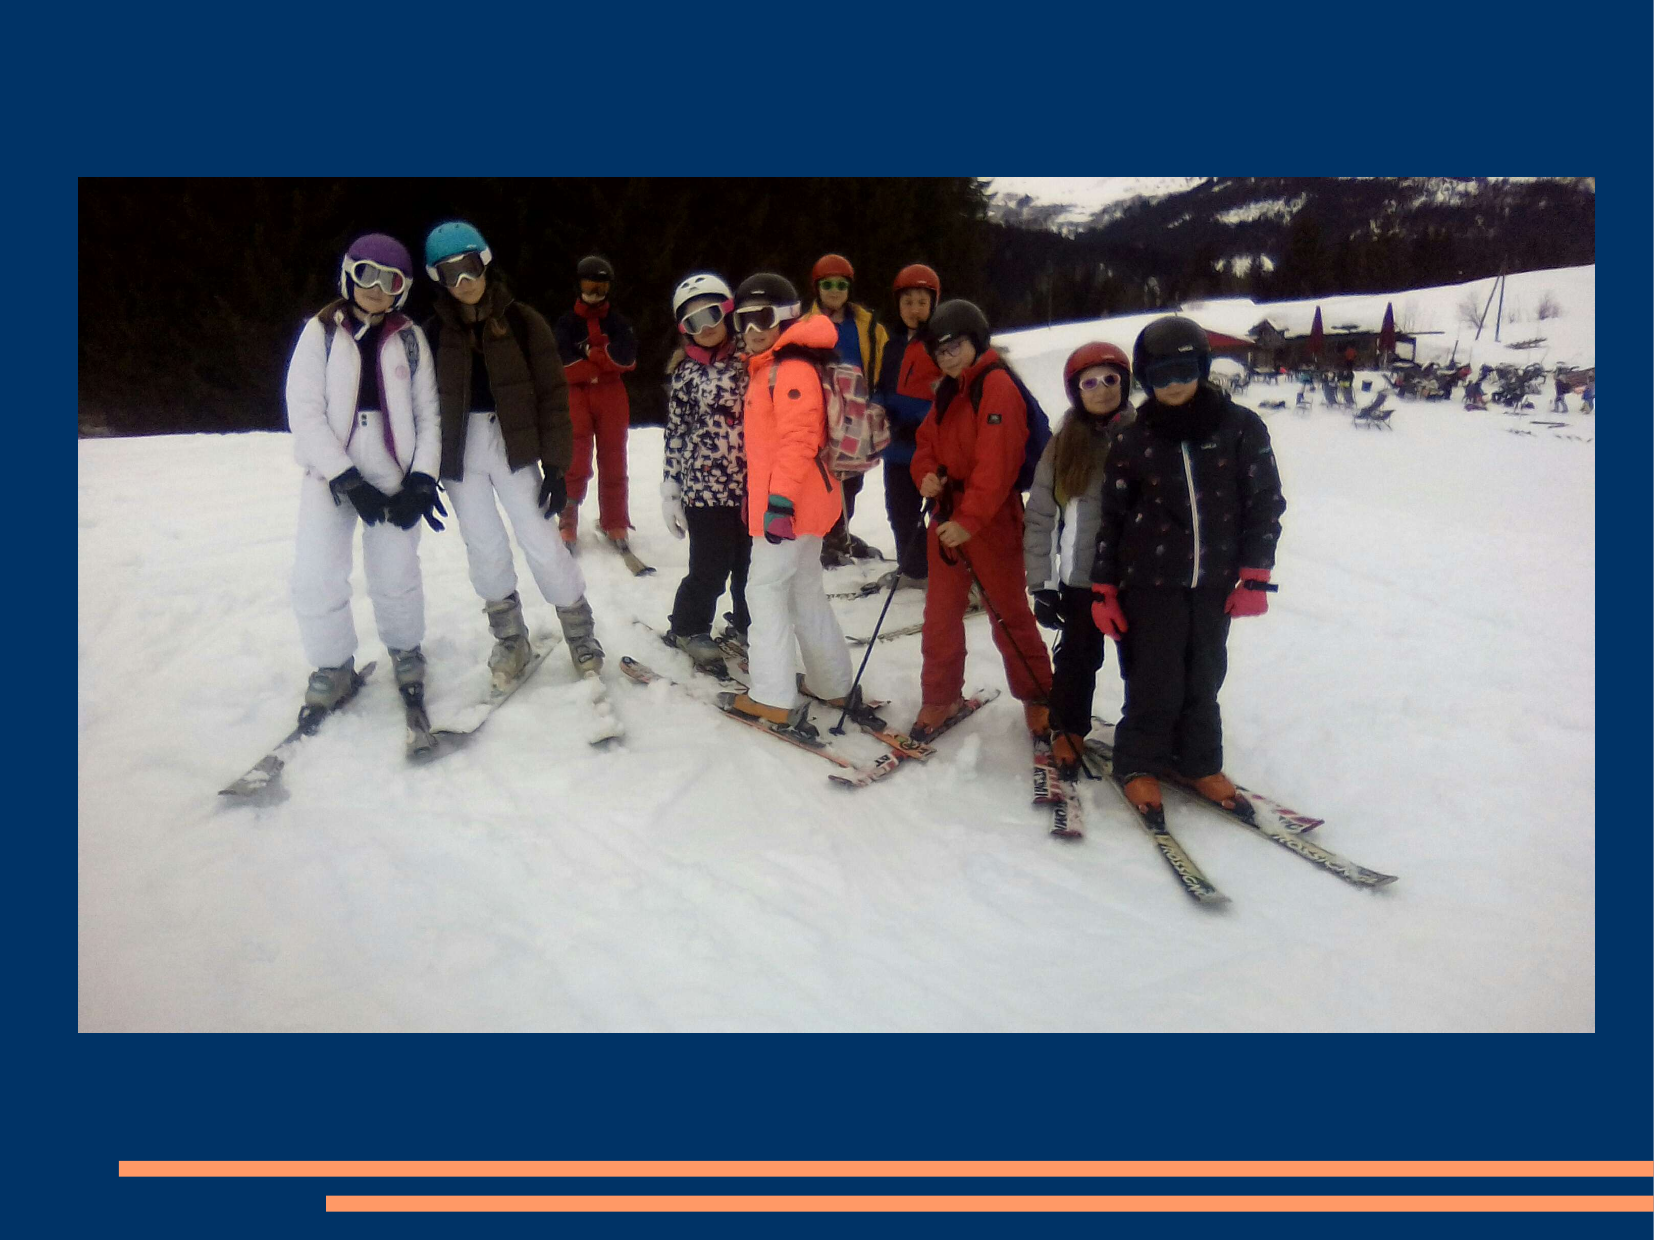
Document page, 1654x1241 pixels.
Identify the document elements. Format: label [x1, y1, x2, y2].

picture [78, 177, 1595, 1033]
